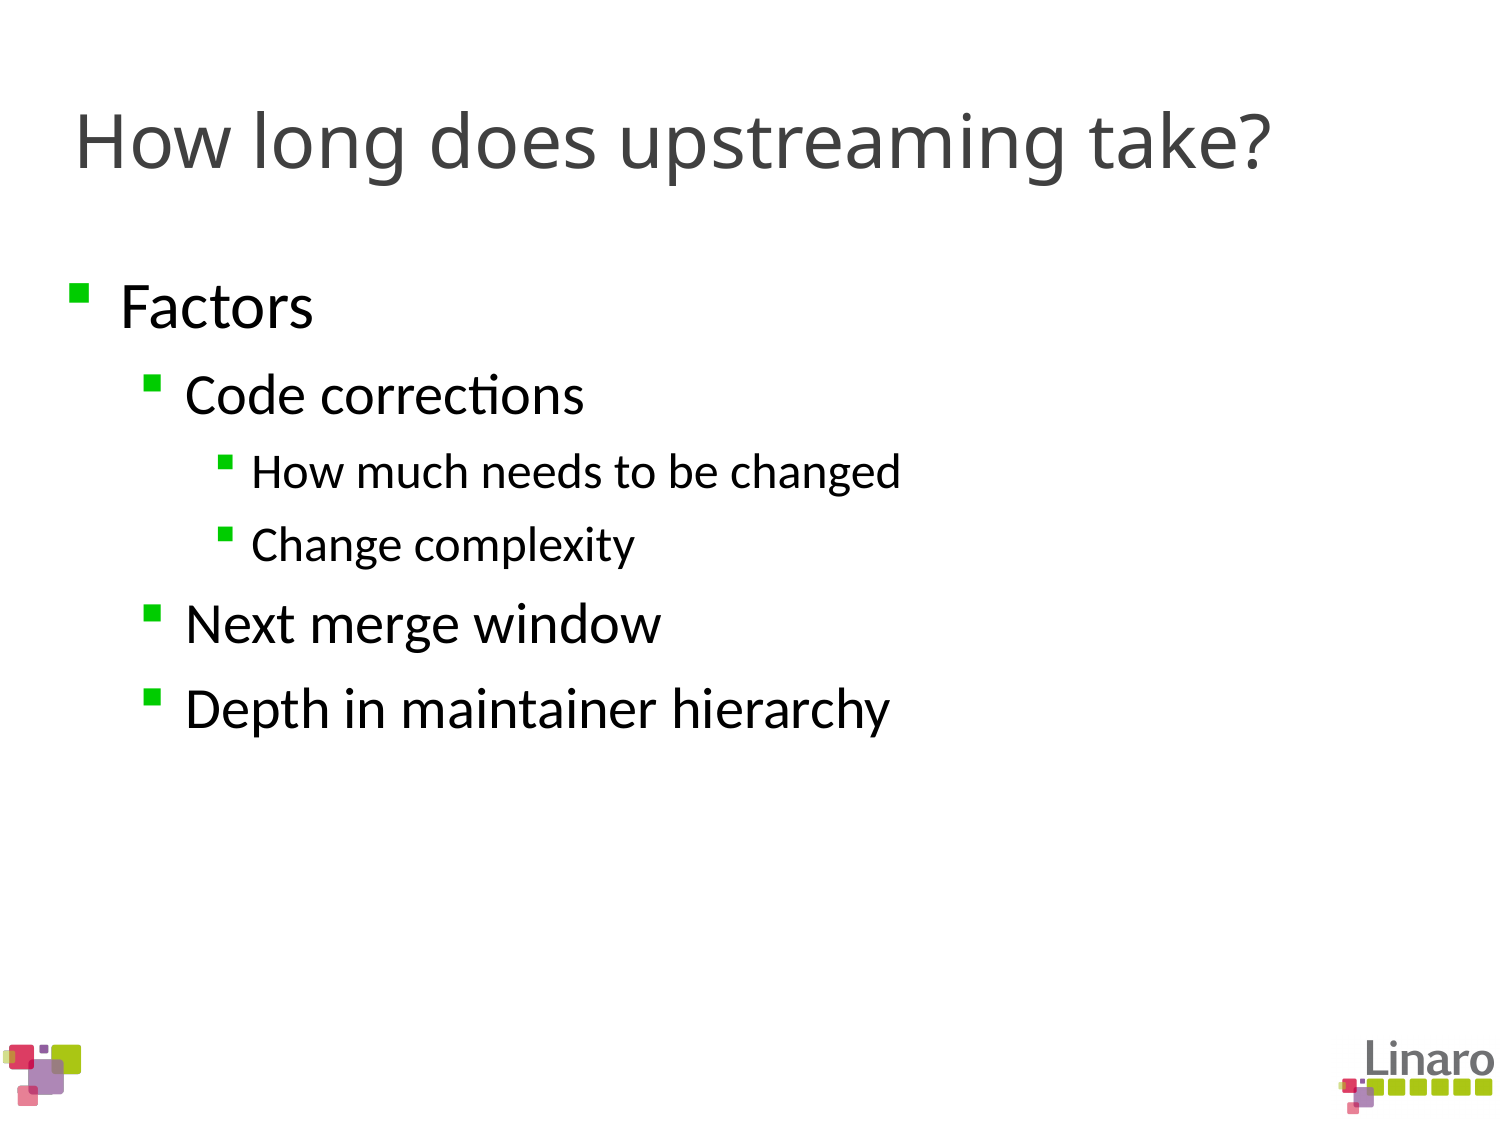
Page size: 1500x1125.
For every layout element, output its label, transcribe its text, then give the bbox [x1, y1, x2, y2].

picture [1331, 1035, 1500, 1119]
picture [0, 1041, 84, 1125]
title How long does upstreaming take? [59, 40, 1410, 237]
list Factors Code corrections How much needs to be changed Change complexity Next merge window Depth in maintainer hierarchy [48, 254, 1418, 1034]
